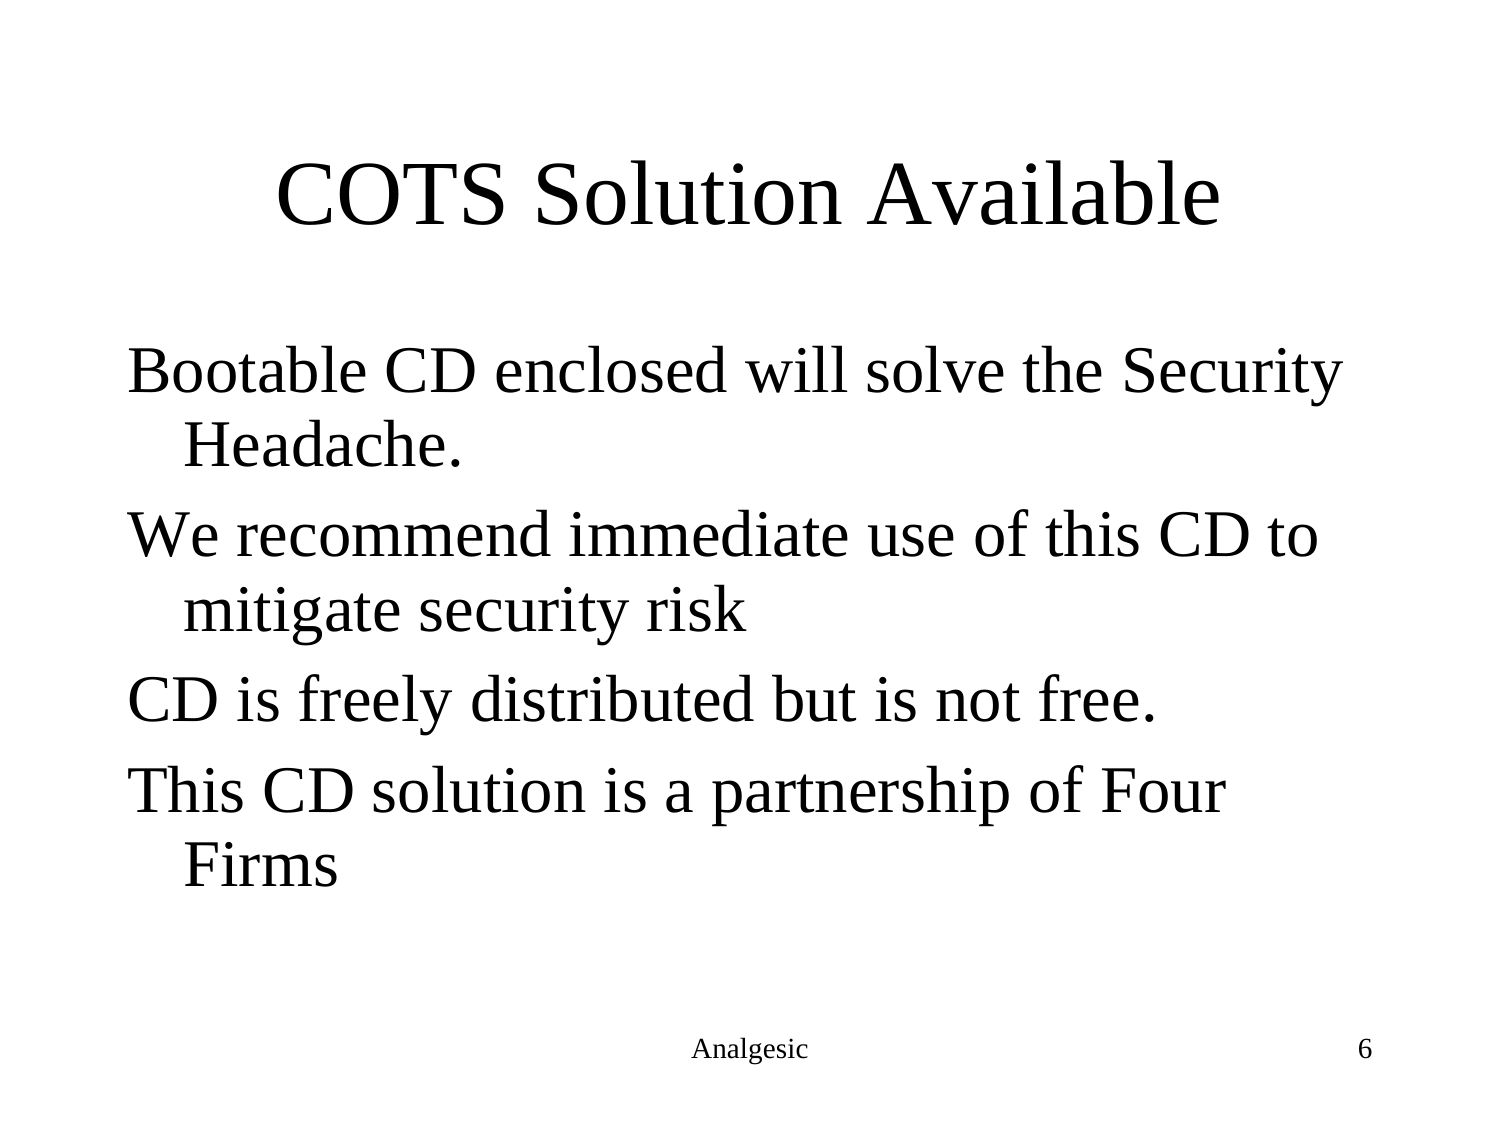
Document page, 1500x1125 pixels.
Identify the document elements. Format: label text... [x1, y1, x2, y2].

title COTS Solution Available [112, 99, 1388, 288]
list Bootable CD enclosed will solve the Security Headache. We recommend immediate use of this CD to mitigate security risk CD is freely distributed but is not free. This CD solution is a partnership of Four Firms [112, 324, 1388, 1001]
